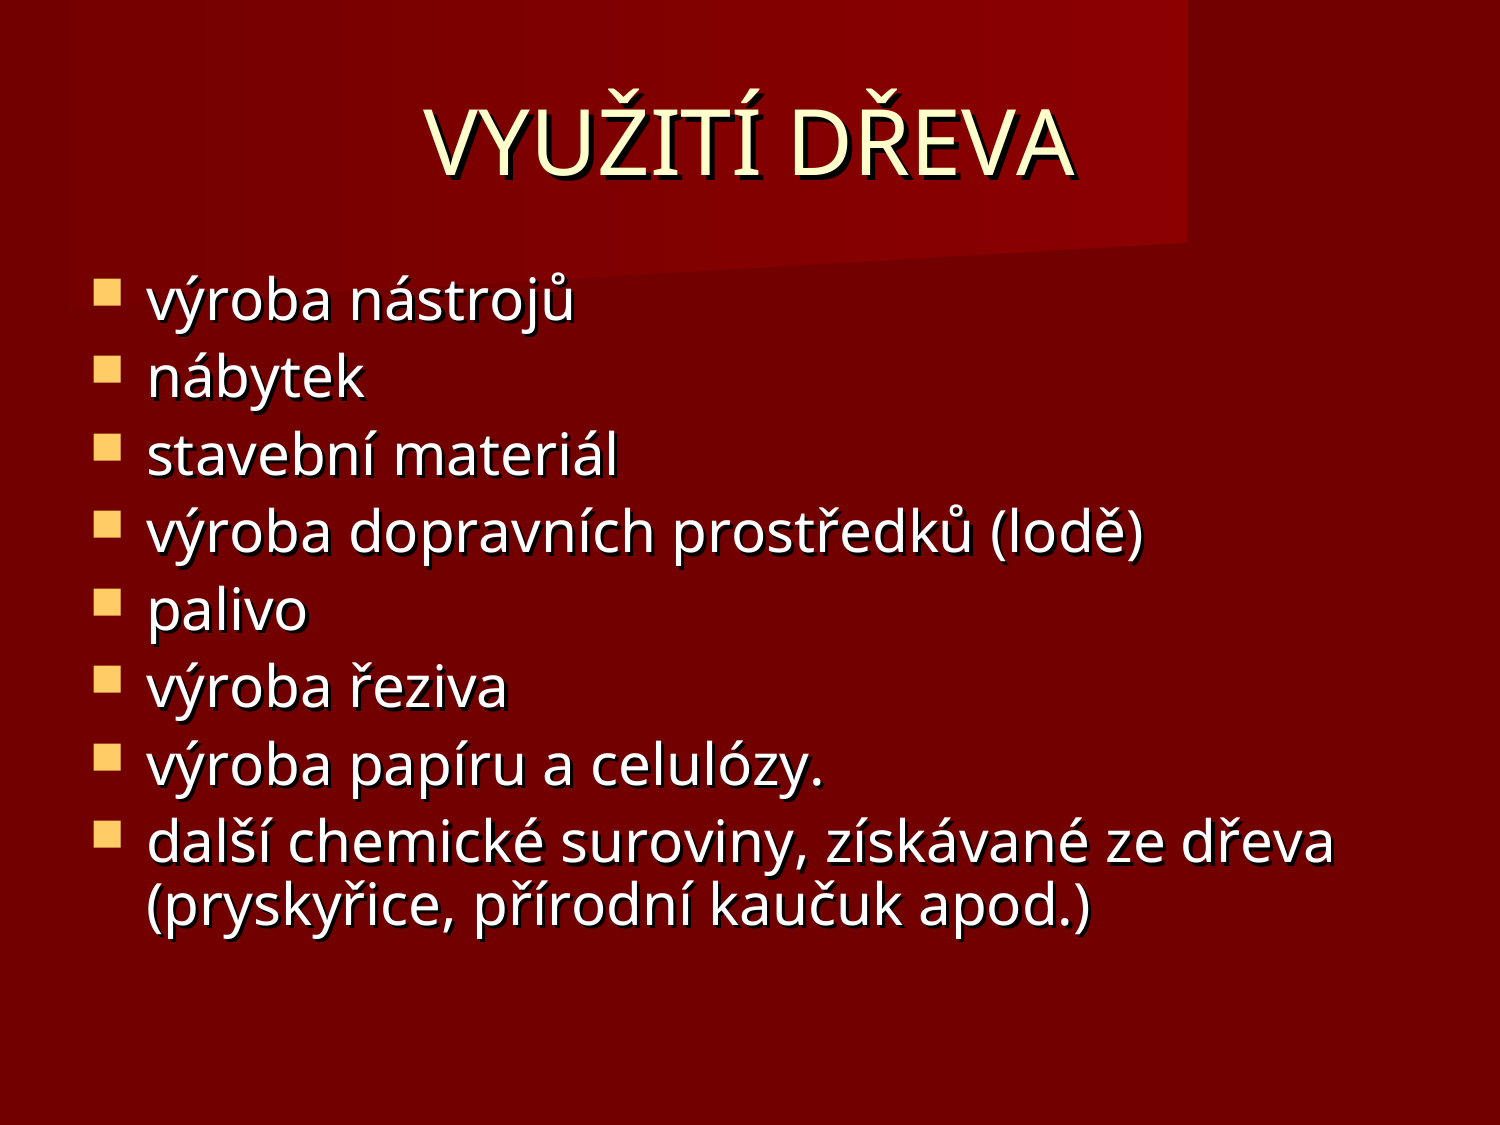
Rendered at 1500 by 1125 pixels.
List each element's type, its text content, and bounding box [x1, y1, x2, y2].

title VYUŽITÍ DŘEVA [75, 45, 1426, 233]
list výroba nástrojů nábytek stavební materiál výroba dopravních prostředků (lodě) palivo výroba řeziva výroba papíru a celulózy. další chemické suroviny, získávané ze dřeva (pryskyřice, přírodní kaučuk apod.) [75, 262, 1426, 1001]
